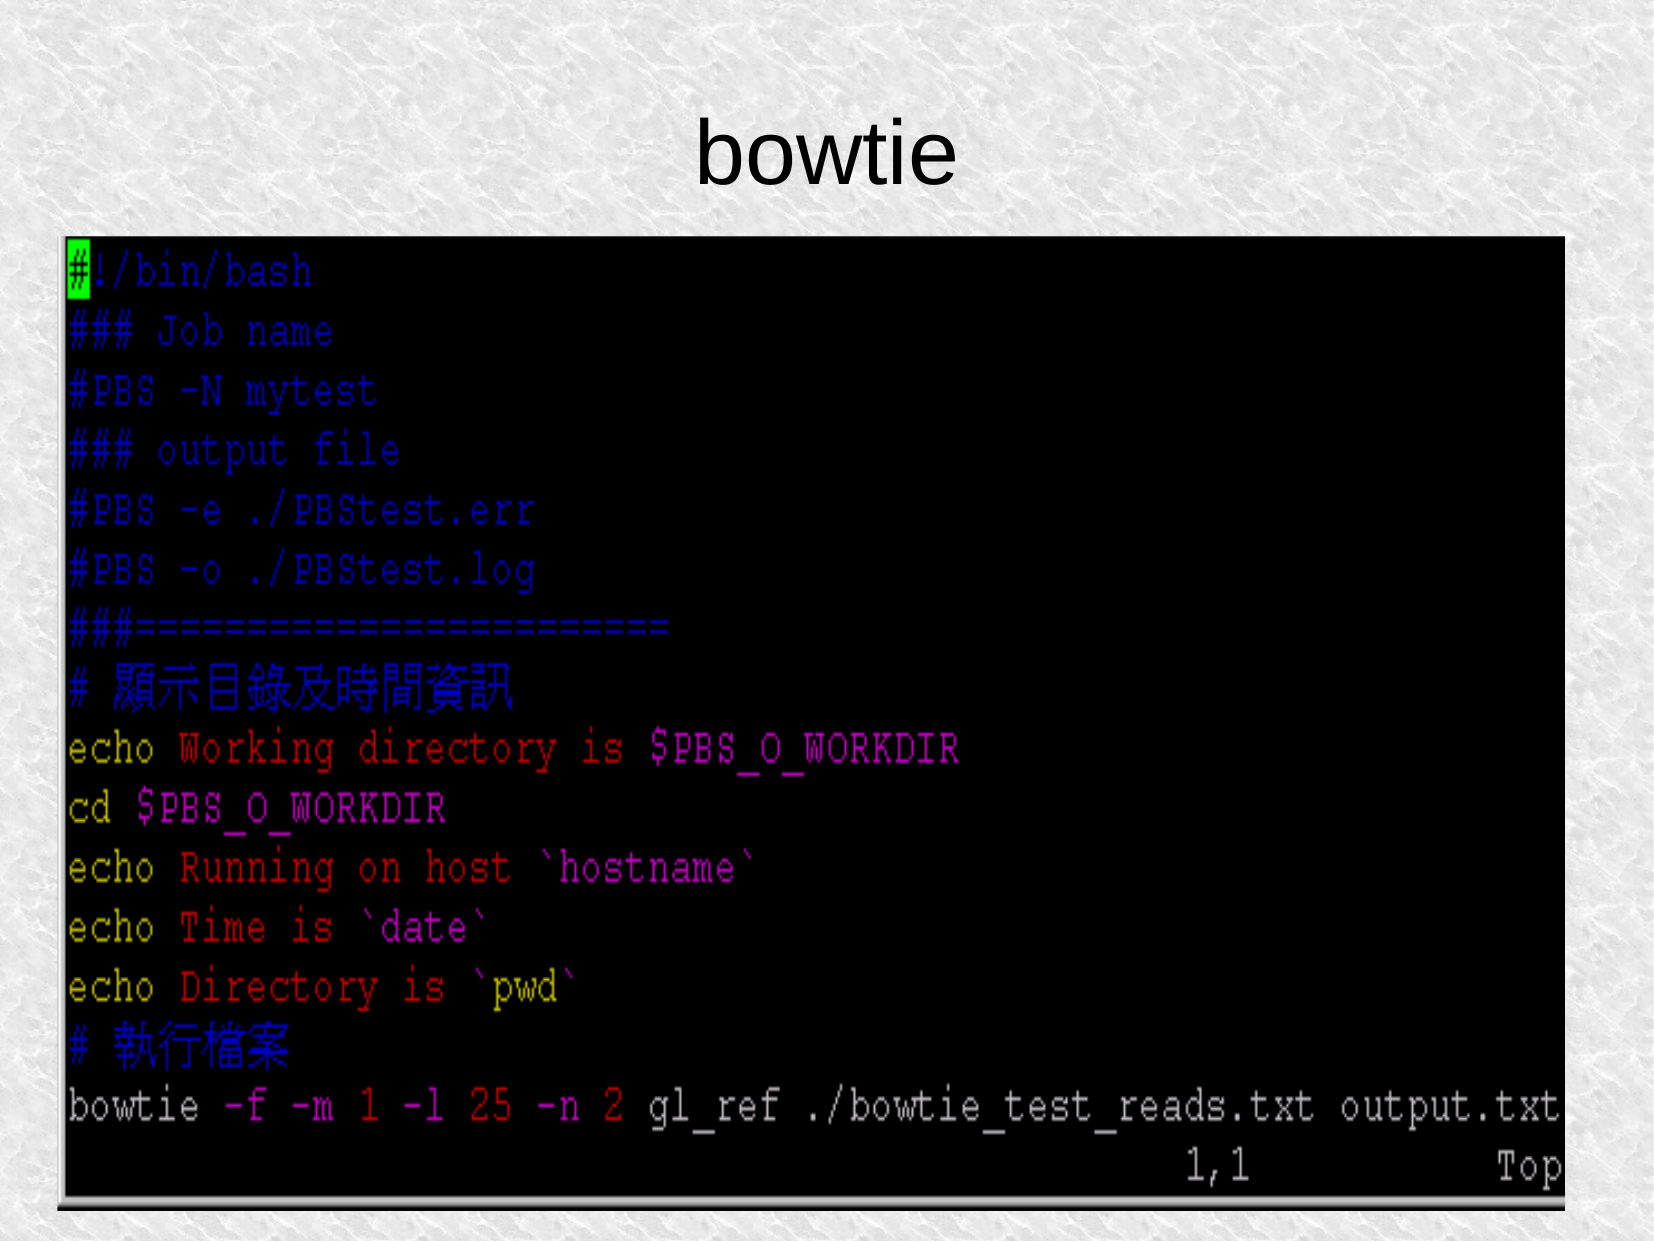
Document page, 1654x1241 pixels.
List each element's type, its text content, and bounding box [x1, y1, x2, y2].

picture [0, 0, 1654, 1241]
title bowtie [82, 56, 1571, 250]
